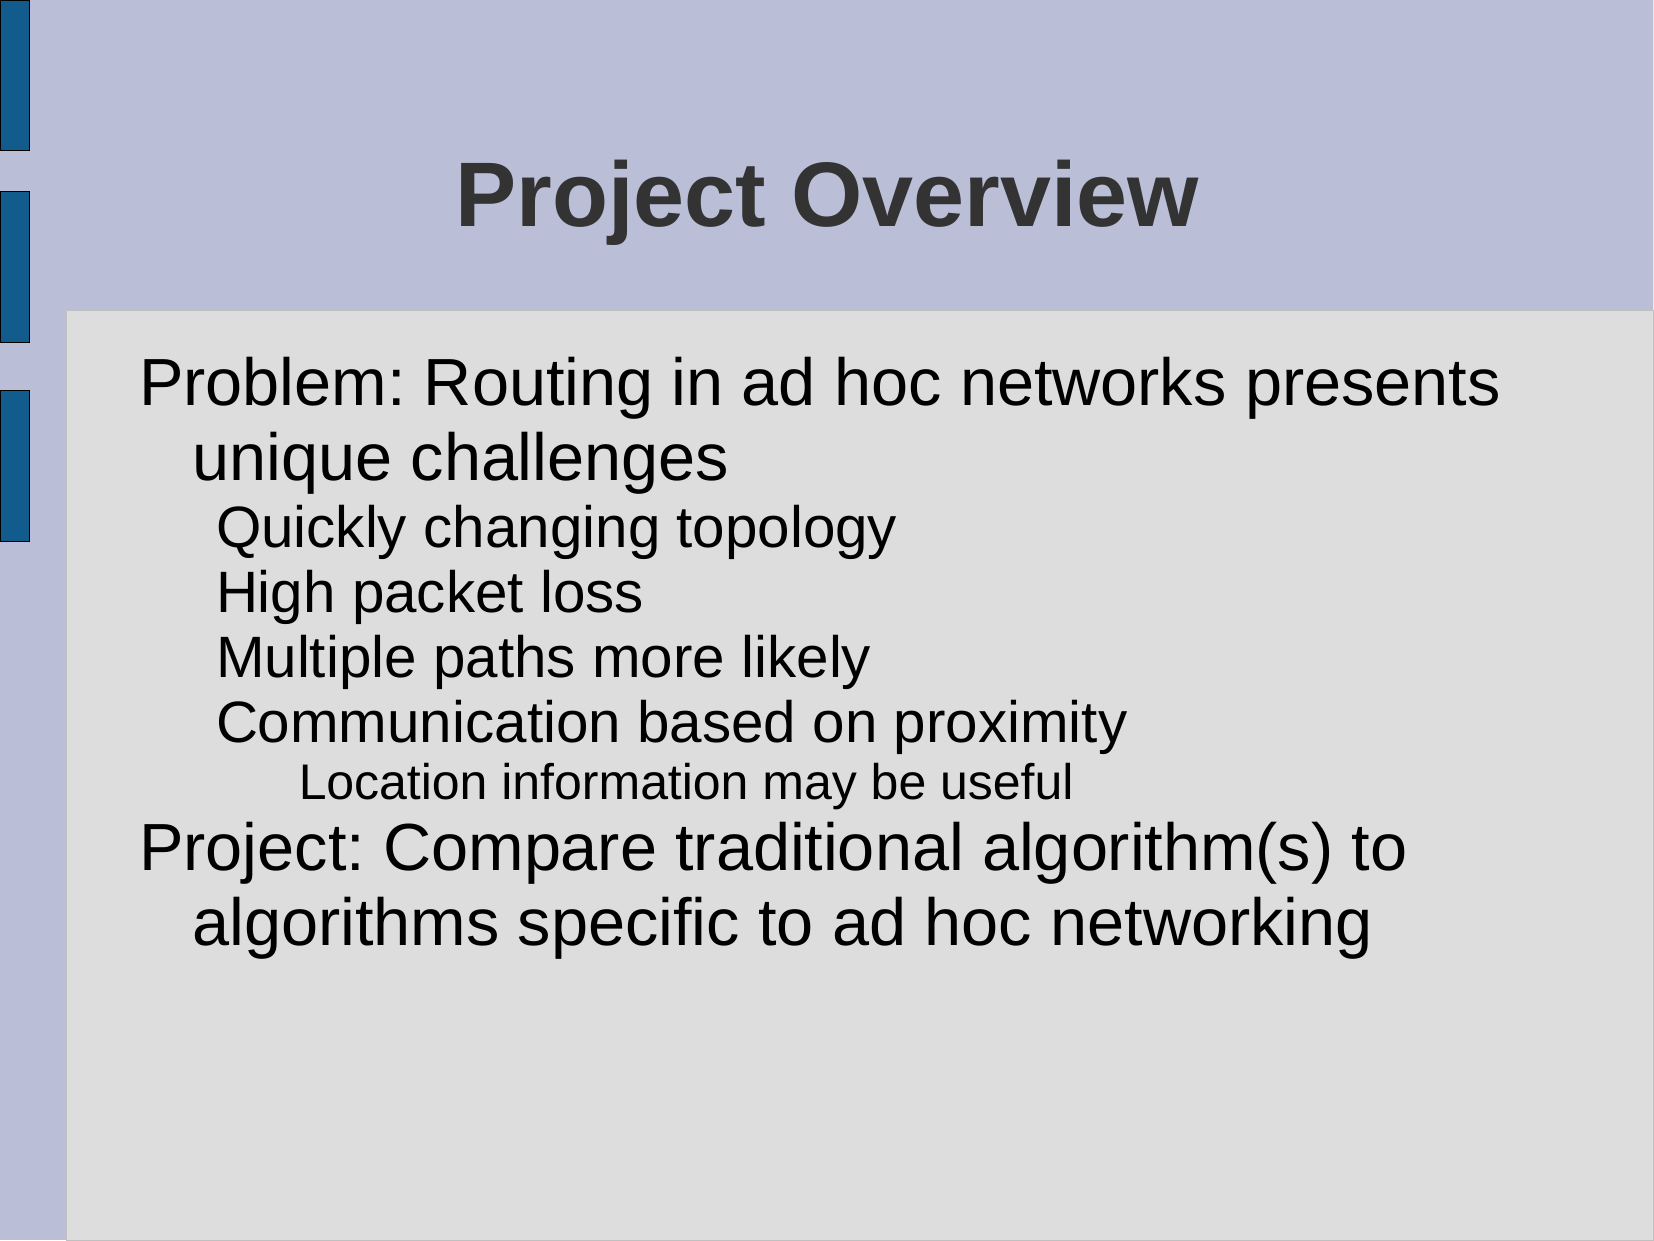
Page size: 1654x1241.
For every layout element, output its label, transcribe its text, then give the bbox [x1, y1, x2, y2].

list Problem: Routing in ad hoc networks presents unique challenges Quickly changing topology High packet loss Multiple paths more likely Communication based on proximity Location information may be useful Project: Compare traditional algorithm(s) to algorithms specific to ad hoc networking [121, 344, 1534, 1127]
title Project Overview [121, 91, 1534, 299]
